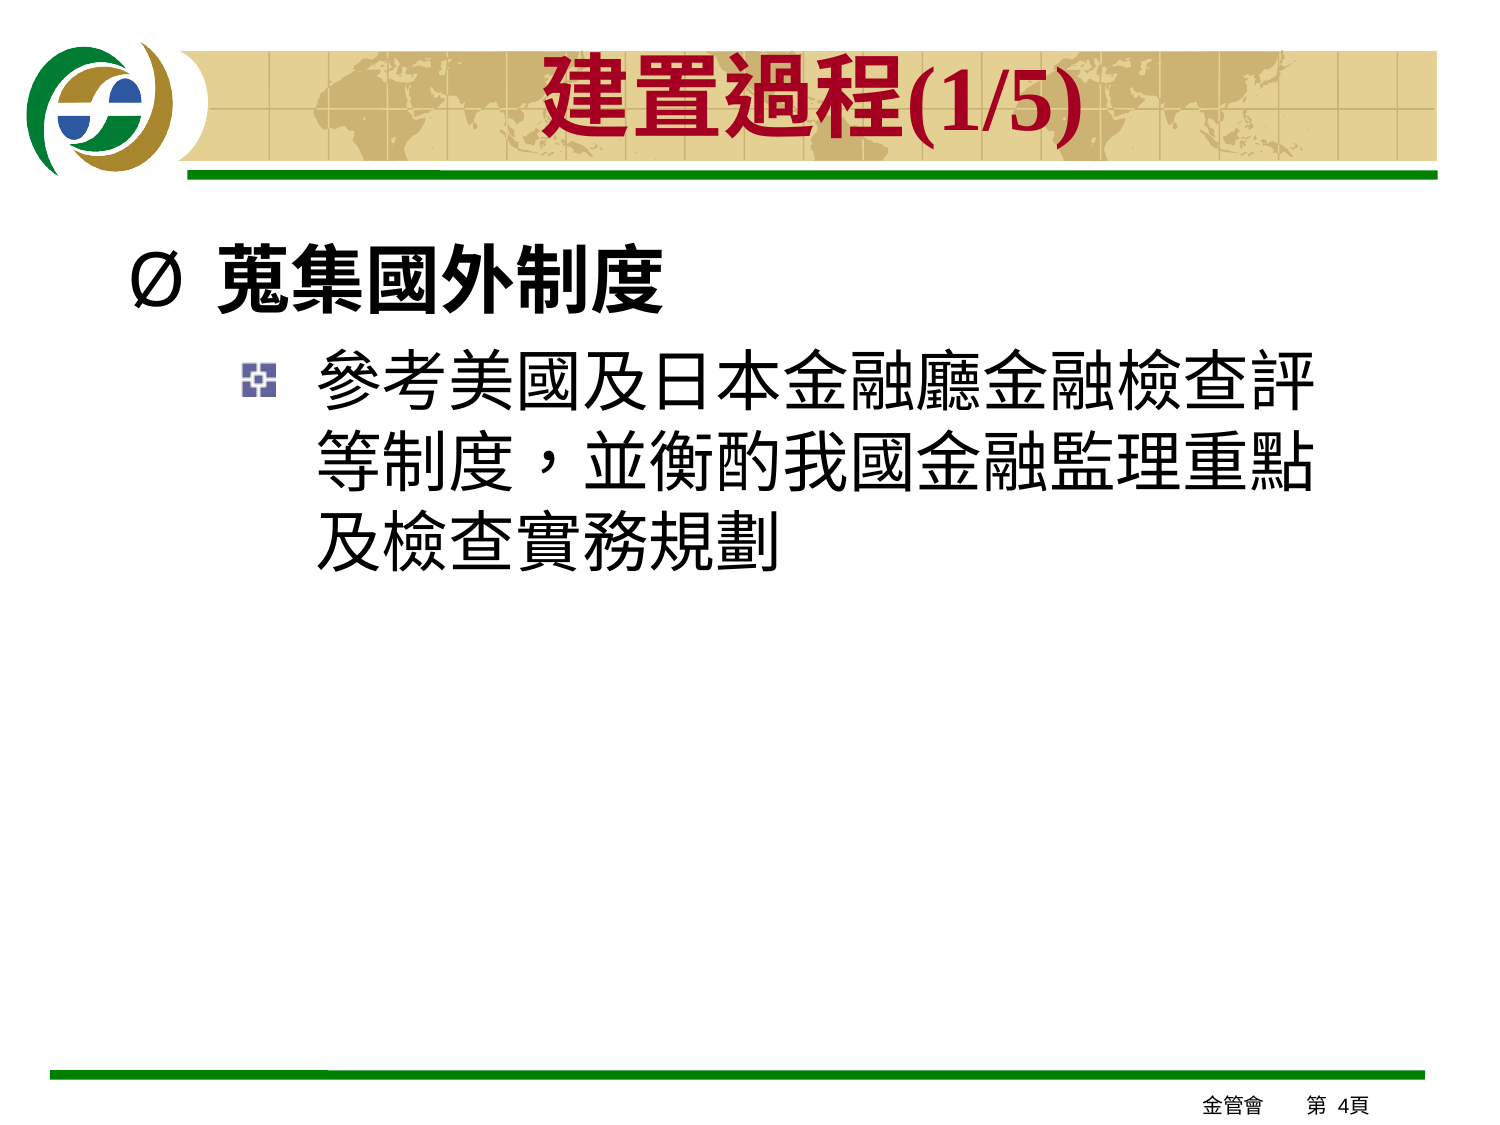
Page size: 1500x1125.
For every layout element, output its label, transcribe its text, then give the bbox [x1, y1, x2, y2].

picture [24, 37, 175, 178]
list 蒐集國外制度 參考美國及日本金融廳金融檢查評等制度，並衡酌我國金融監理重點及檢查實務規劃 [112, 224, 1347, 1028]
title 建置過程(1/5) [174, 24, 1450, 163]
